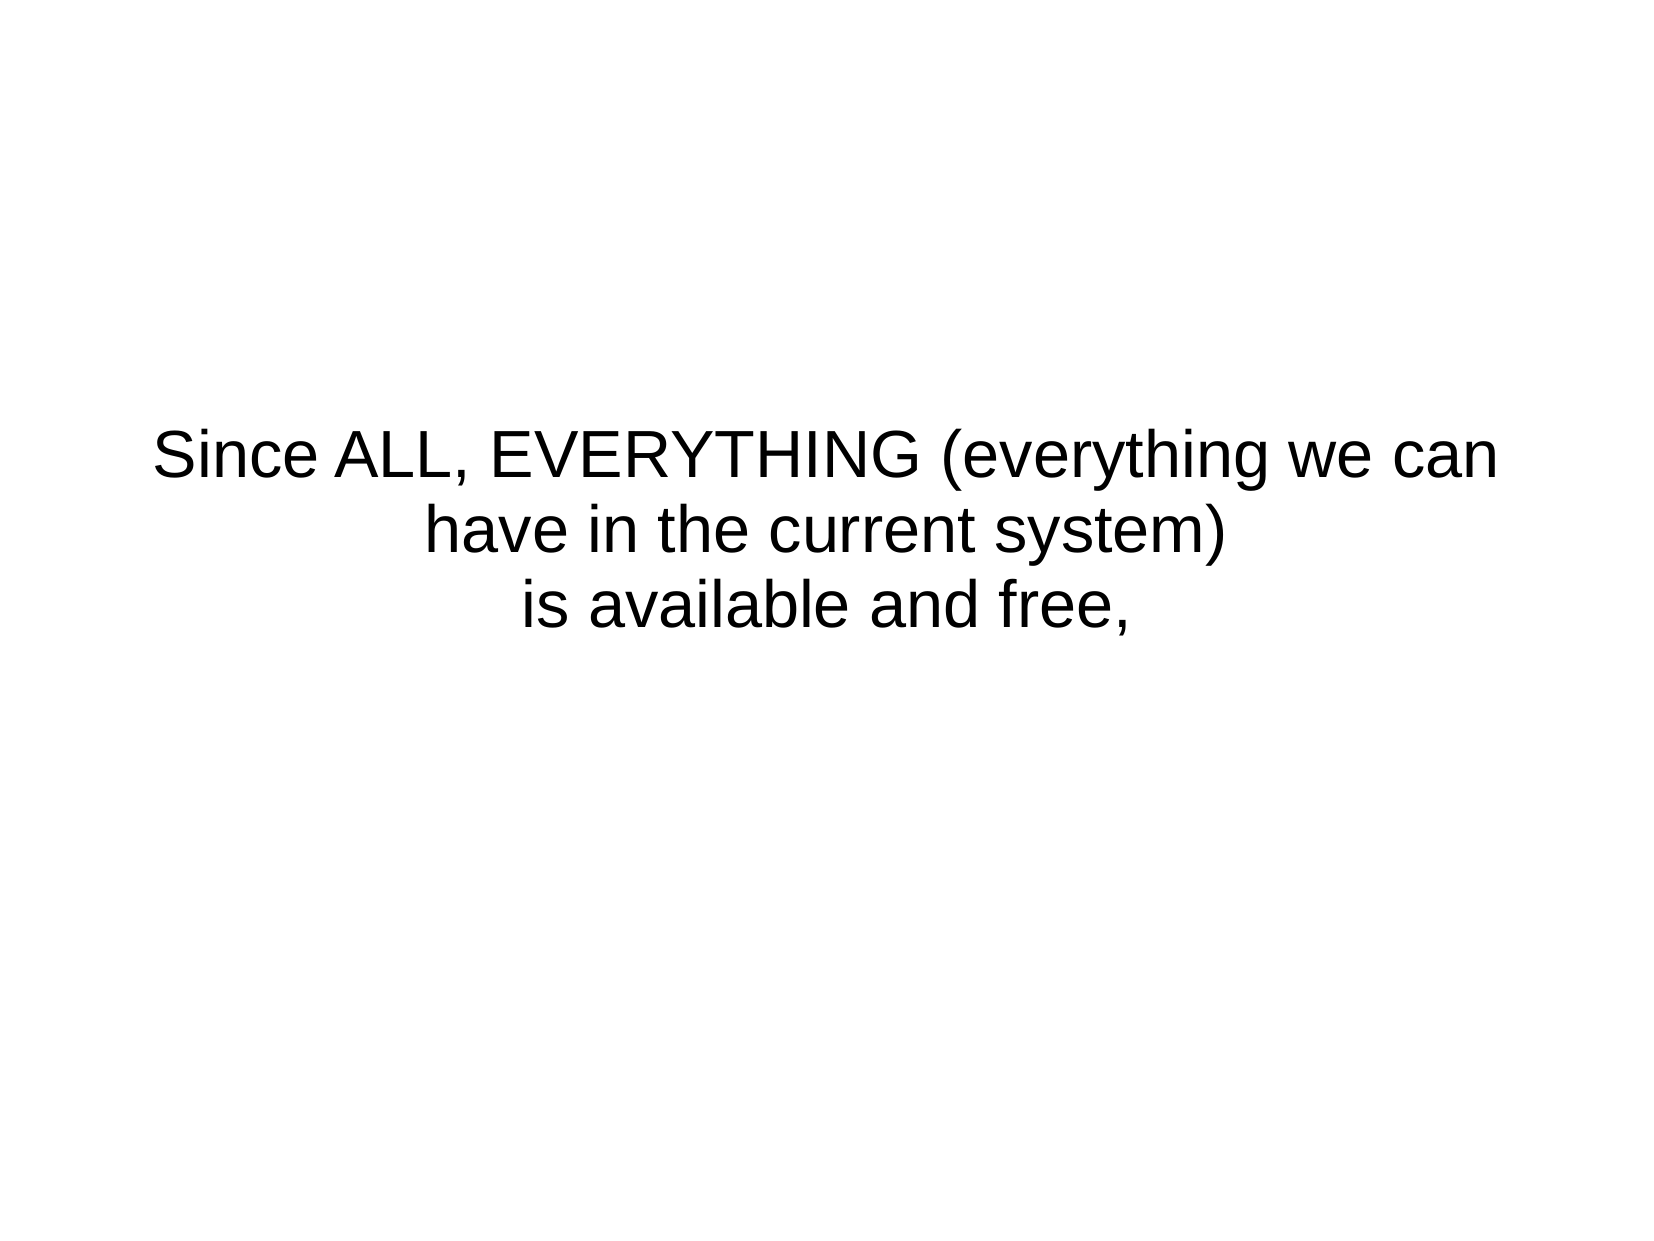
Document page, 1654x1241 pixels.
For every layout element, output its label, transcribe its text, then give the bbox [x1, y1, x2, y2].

subtitle Since ALL, EVERYTHING (everything we can have in the current system) is available and free, [82, 49, 1571, 1010]
